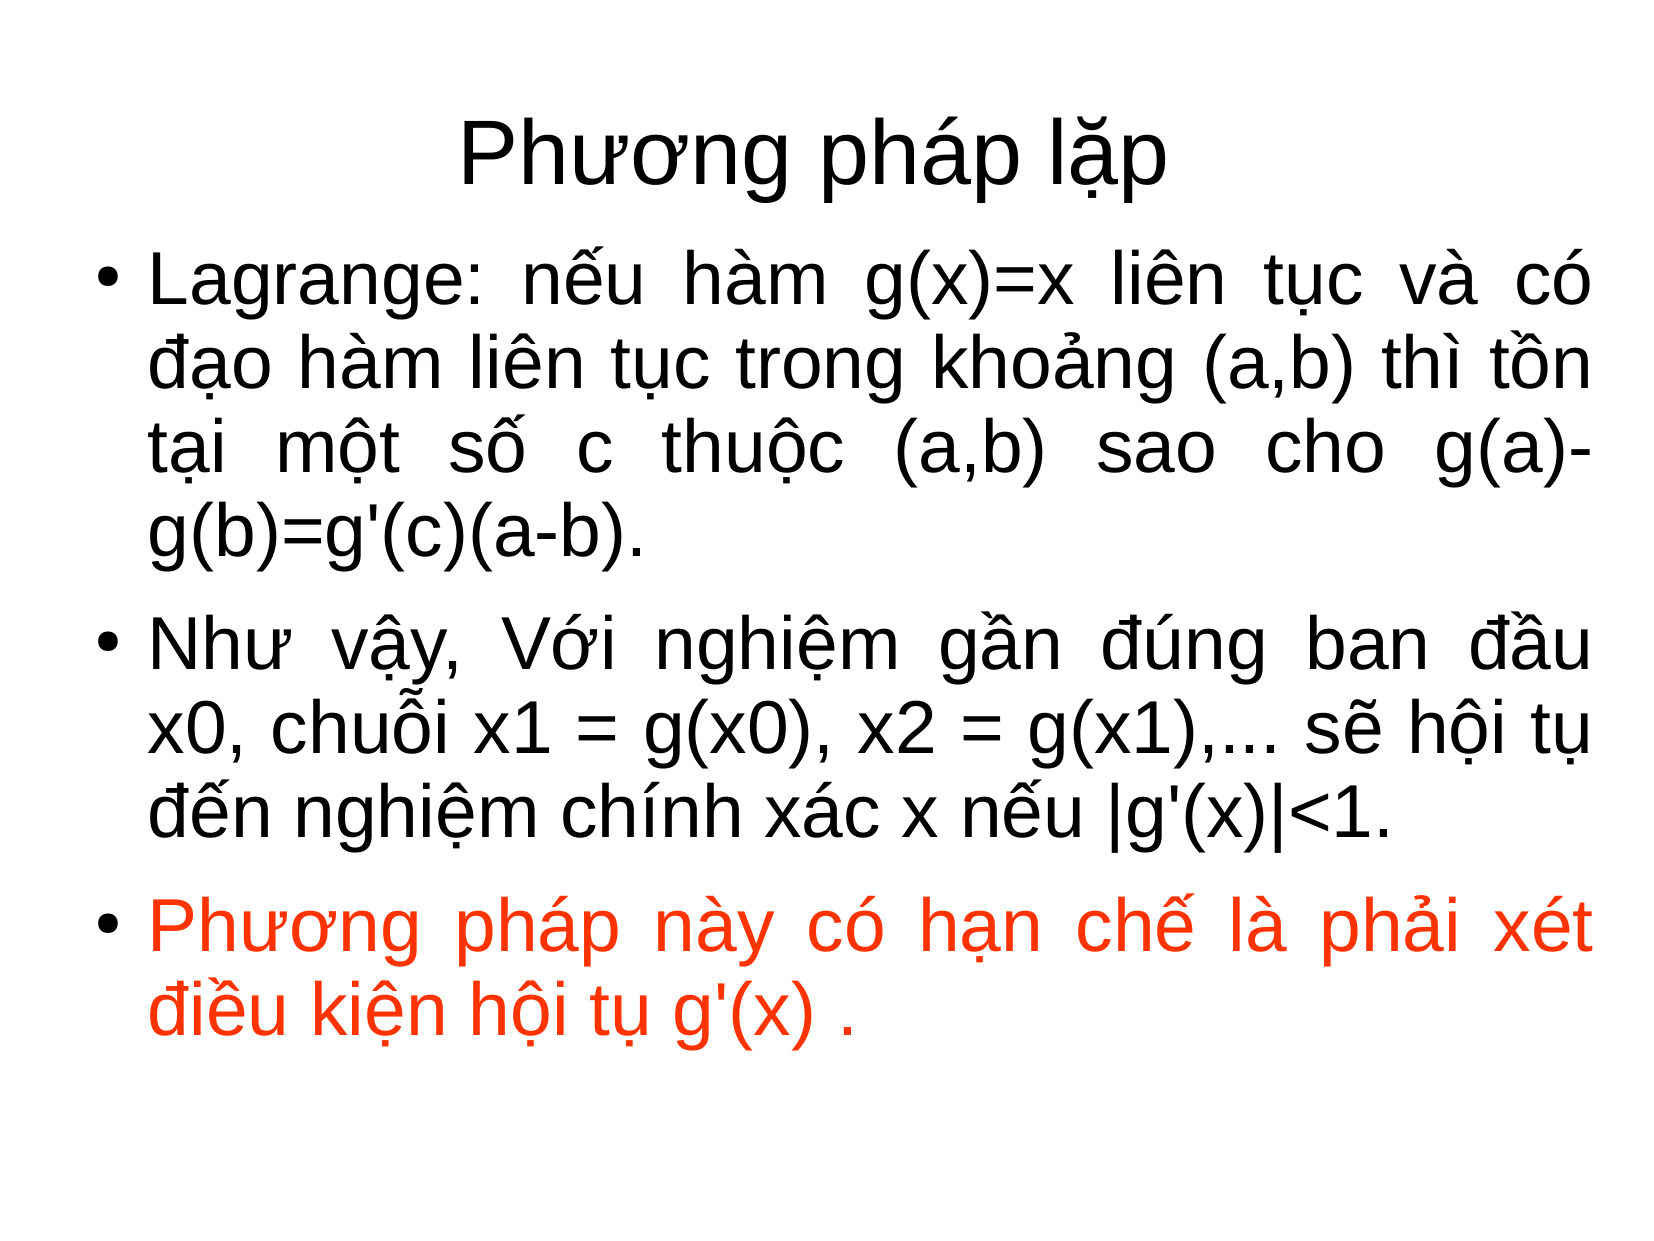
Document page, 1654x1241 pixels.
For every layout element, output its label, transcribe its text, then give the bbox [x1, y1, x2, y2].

title Phương pháp lặp [82, 56, 1571, 250]
list Lagrange: nếu hàm g(x)=x liên tục và có đạo hàm liên tục trong khoảng (a,b) thì tồn tại một số c thuộc (a,b) sao cho g(a)-g(b)=g'(c)(a-b). Như vậy, Với nghiệm gần đúng ban đầu x0, chuỗi x1 = g(x0), x2 = g(x1),... sẽ hội tụ đến nghiệm chính xác x nếu |g'(x)|<1. Phương pháp này có hạn chế là phải xét điều kiện hội tụ g'(x) . [76, 236, 1595, 1152]
